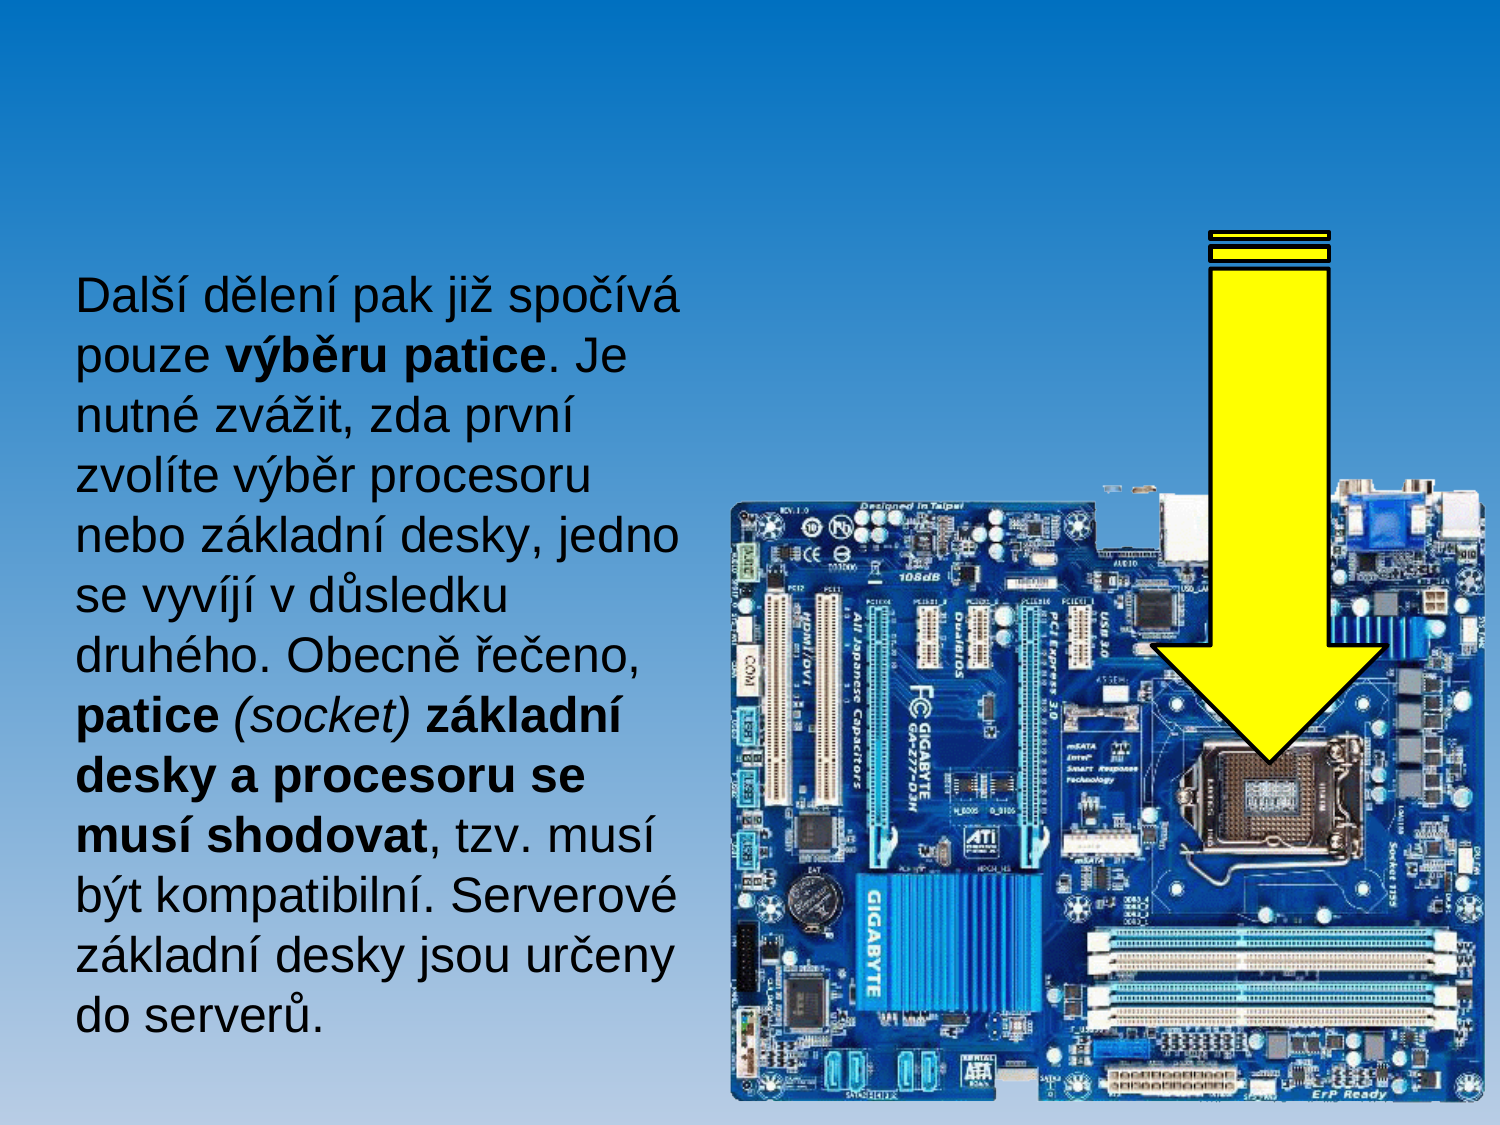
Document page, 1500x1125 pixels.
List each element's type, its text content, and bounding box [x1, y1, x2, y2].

text_box [1210, 231, 1329, 240]
list Další dělení pak již spočívá pouze výběru patice. Je nutné zvážit, zda první zvolíte výběr procesoru nebo základní desky, jedno se vyvíjí v důsledku druhého. Obecně řečeno, patice (socket) základní desky a procesoru se musí shodovat, tzv. musí být kompatibilní. Serverové základní desky jsou určeny do serverů. [4, 255, 703, 1051]
text_box [1210, 246, 1329, 262]
picture [718, 467, 1500, 1125]
text_box [1151, 268, 1388, 764]
